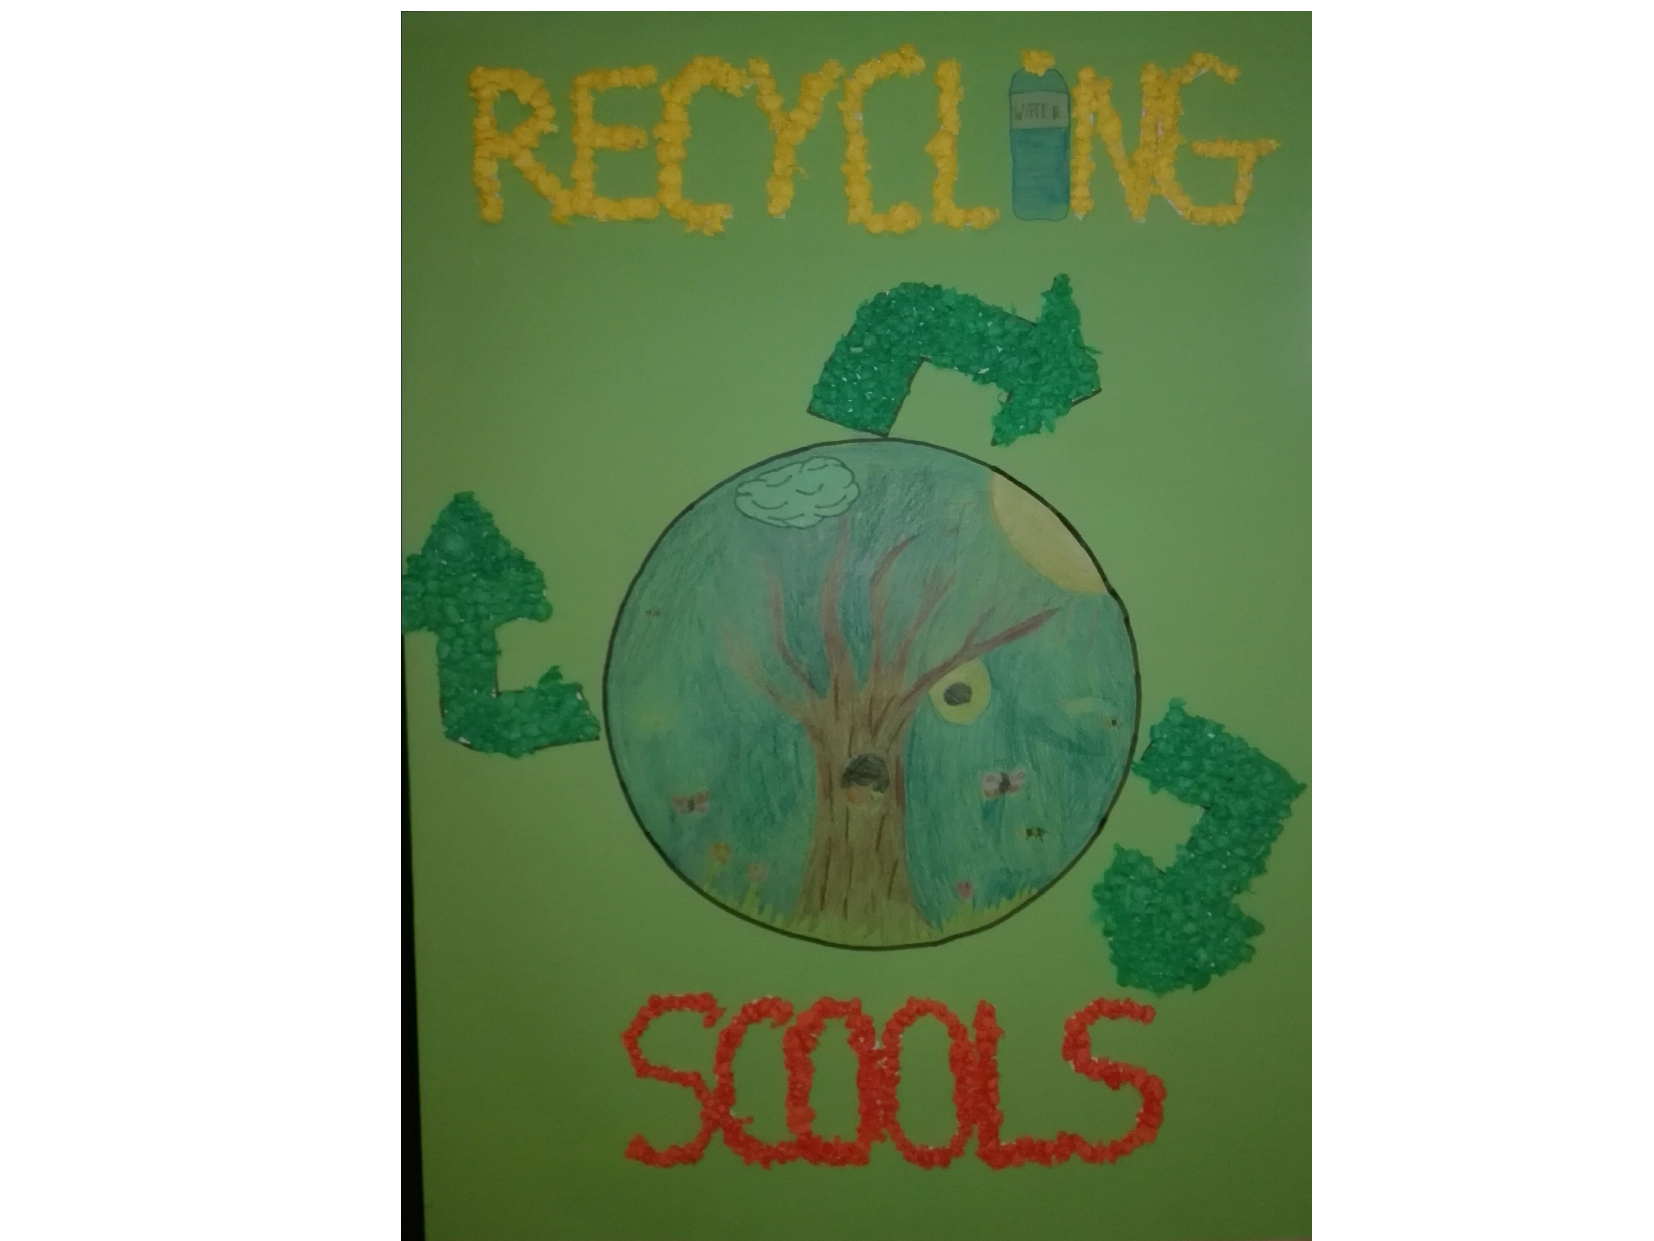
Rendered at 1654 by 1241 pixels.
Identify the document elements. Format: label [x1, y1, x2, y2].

picture [401, 11, 1312, 1241]
